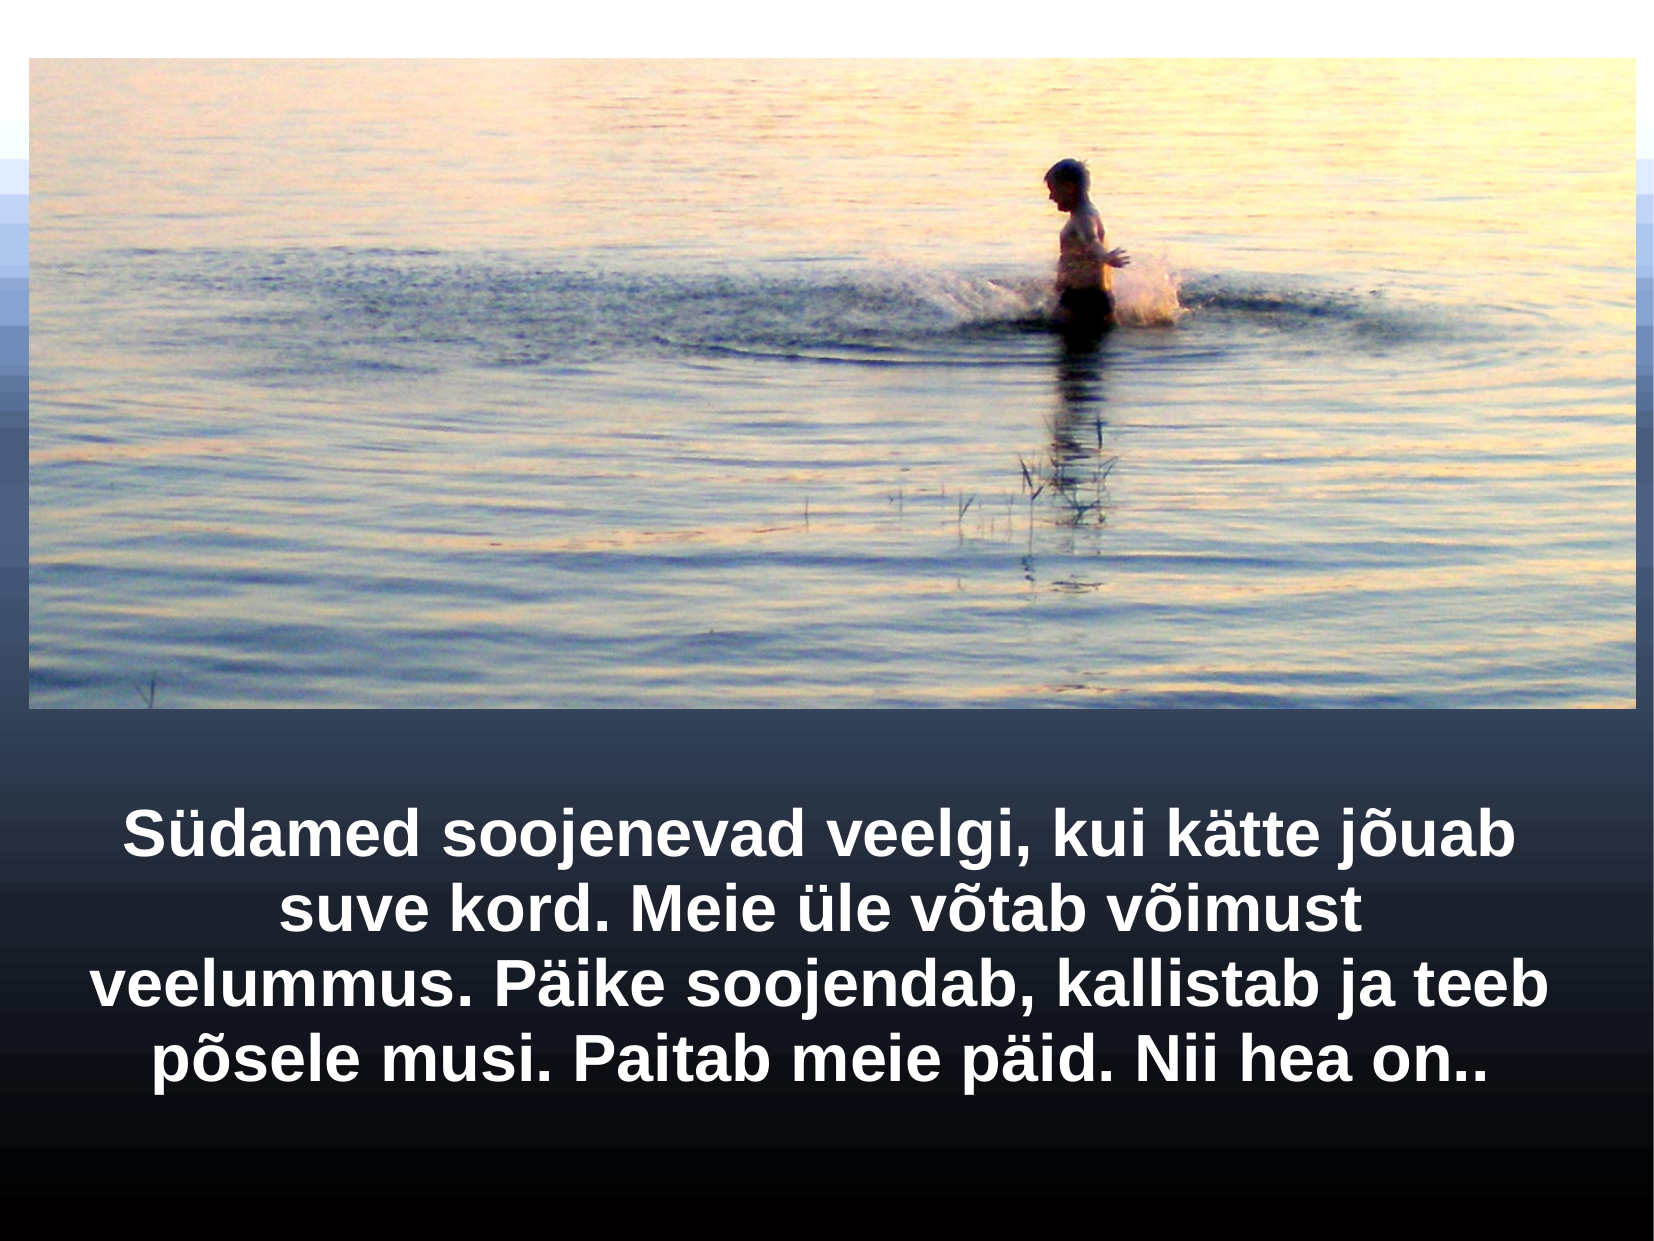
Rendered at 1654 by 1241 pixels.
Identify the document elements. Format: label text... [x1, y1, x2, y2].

picture [0, 0, 1654, 1241]
title Südamed soojenevad veelgi, kui kätte jõuab suve kord. Meie üle võtab võimust veelummus. Päike soojendab, kallistab ja teeb põsele musi. Paitab meie päid. Nii hea on.. [76, 738, 1565, 1154]
